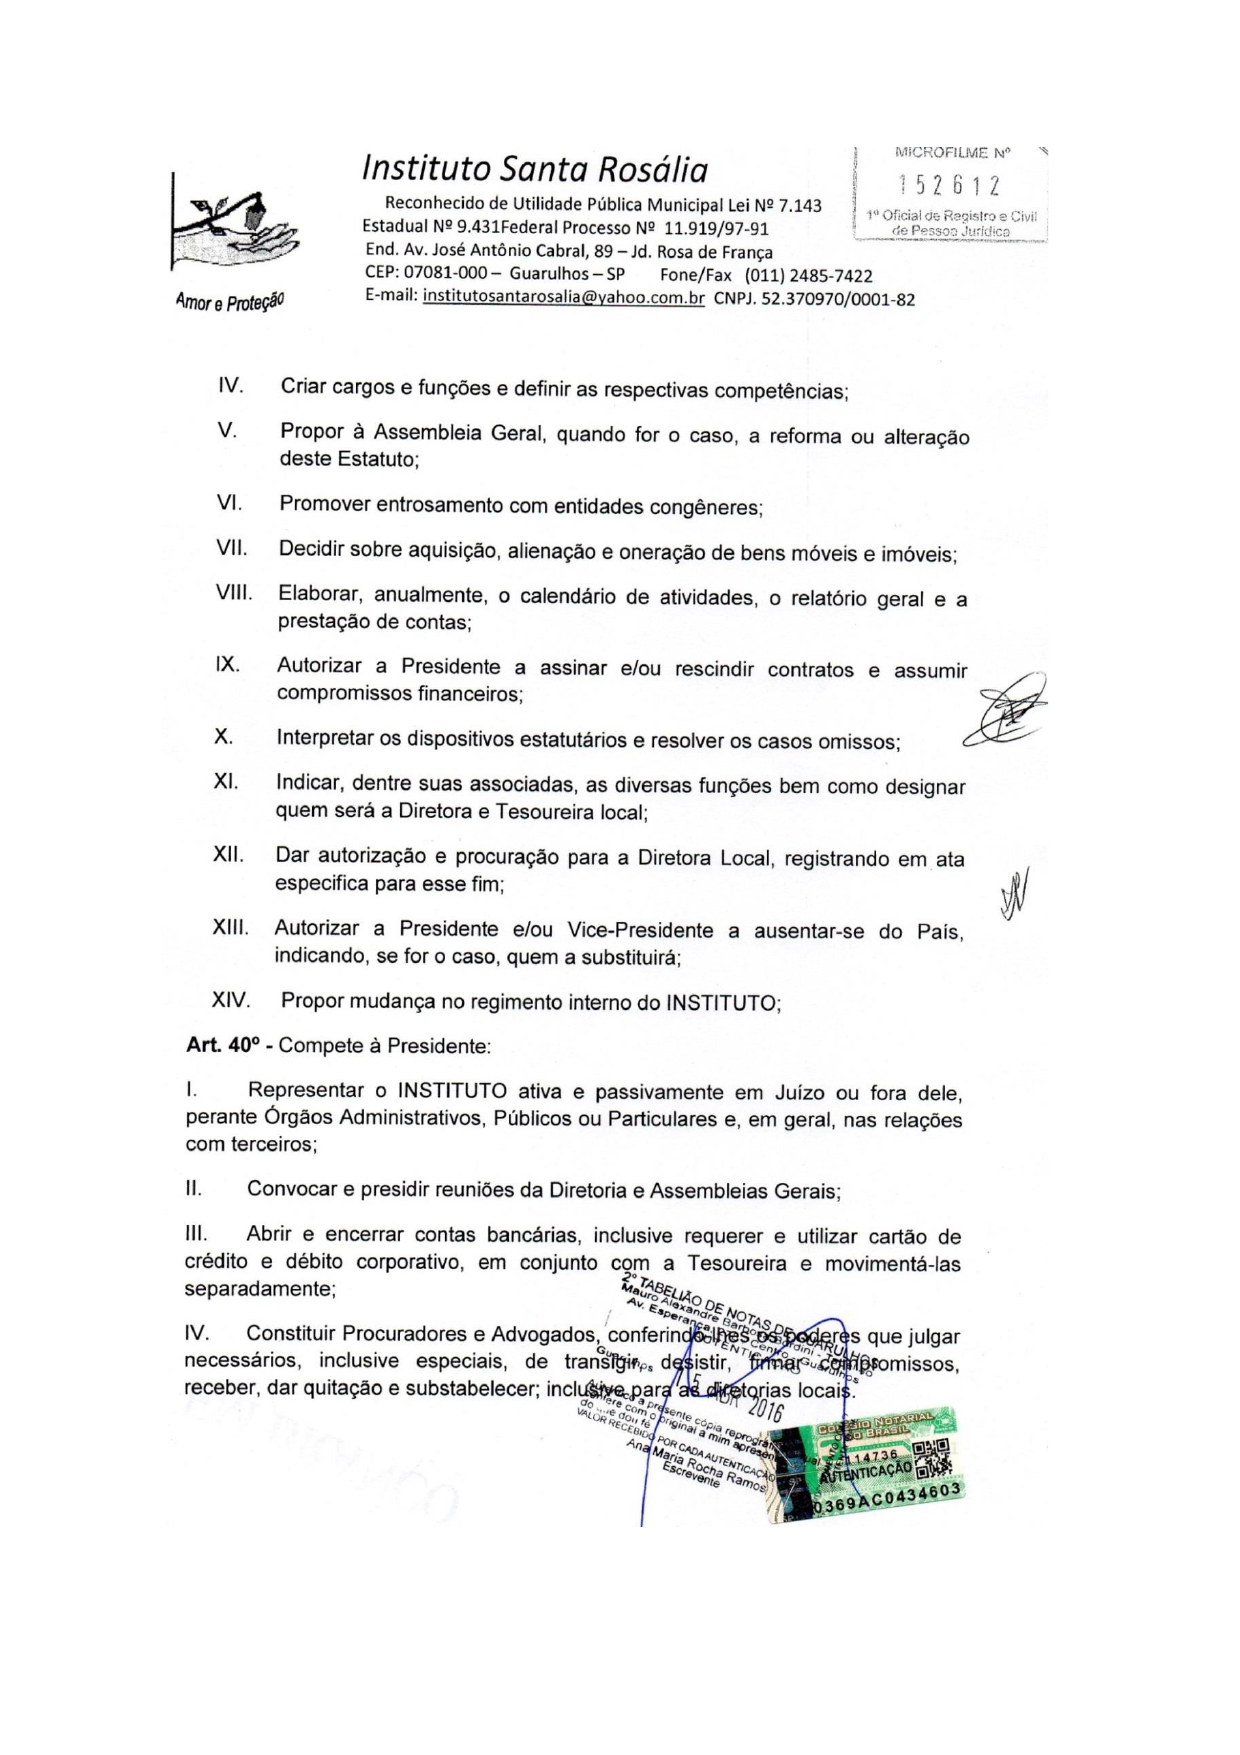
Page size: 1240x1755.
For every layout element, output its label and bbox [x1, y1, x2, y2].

text_box [162, 148, 1048, 1527]
